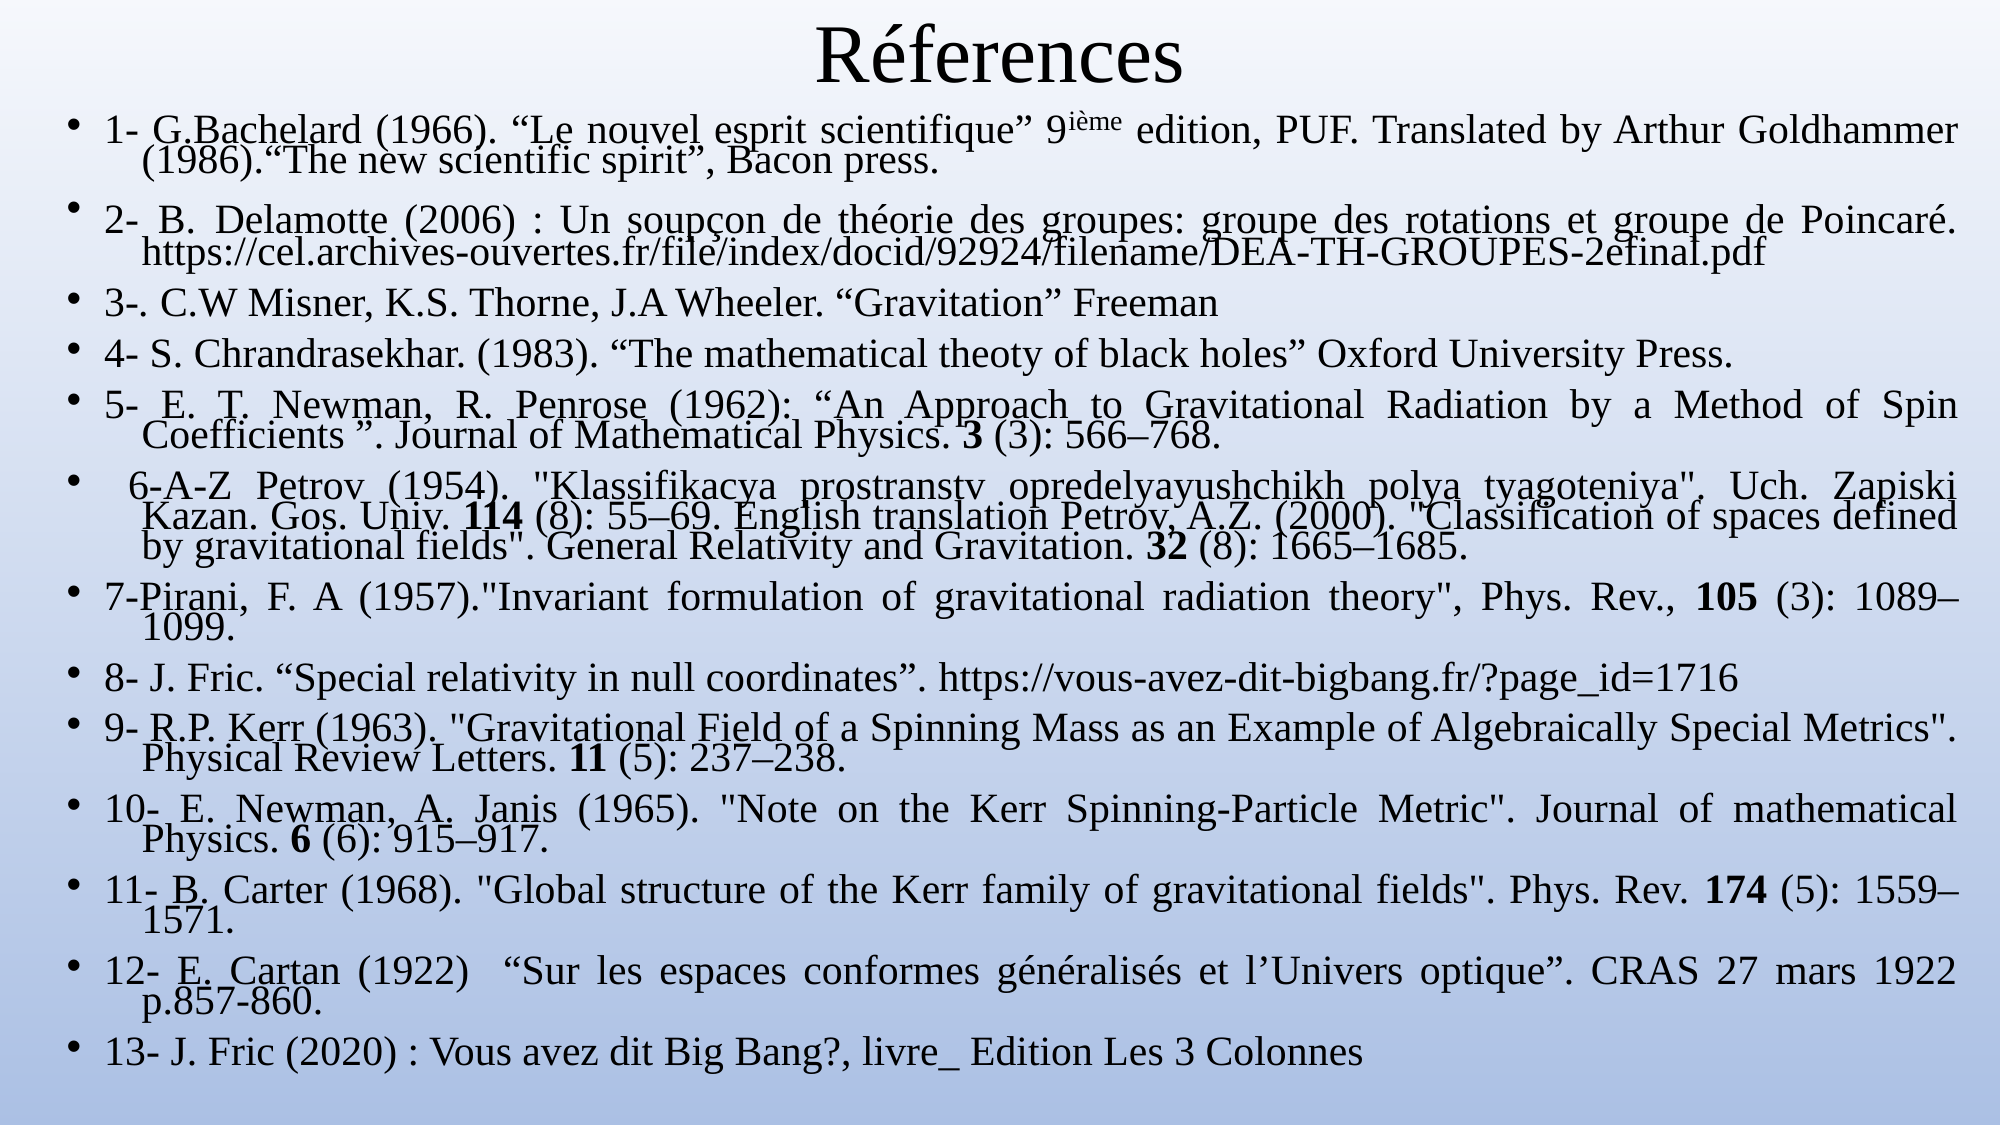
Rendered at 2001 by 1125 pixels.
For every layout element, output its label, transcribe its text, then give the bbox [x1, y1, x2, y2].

title Réferences [137, 0, 1863, 111]
list 1- G.Bachelard (1966). “Le nouvel esprit scientifique” 9ième edition, PUF. Translated by Arthur Goldhammer (1986).“The new scientific spirit”, Bacon press. 2- B. Delamotte (2006) : Un soupçon de théorie des groupes: groupe des rotations et groupe de Poincaré. https://cel.archives-ouvertes.fr/file/index/docid/92924/filename/DEA-TH-GROUPES-2efinal.pdf 3-. C.W Misner, K.S. Thorne, J.A Wheeler. “Gravitation” Freeman 4- S. Chrandrasekhar. (1983). “The mathematical theoty of black holes” Oxford University Press. 5- E. T. Newman, R. Penrose (1962): “An Approach to Gravitational Radiation by a Method of Spin Coefficients ”. Journal of Mathematical Physics. 3 (3): 566–768. 6-A-Z Petrov (1954). "Klassifikacya prostranstv opredelyayushchikh polya tyagoteniya". Uch. Zapiski Kazan. Gos. Univ. 114 (8): 55–69. English translation Petrov, A.Z. (2000). "Classification of spaces defined by gravitational fields". General Relativity and Gravitation. 32 (8): 1665–1685. 7-Pirani, F. A (1957)."Invariant formulation of gravitational radiation theory", Phys. Rev., 105 (3): 1089–1099. 8- J. Fric. “Special relativity in null coordinates”. https://vous-avez-dit-bigbang.fr/?page_id=1716 9- R.P. Kerr (1963). "Gravitational Field of a Spinning Mass as an Example of Algebraically Special Metrics". Physical Review Letters. 11 (5): 237–238. 10- E. Newman, A. Janis (1965). "Note on the Kerr Spinning-Particle Metric". Journal of mathematical Physics. 6 (6): 915–917. 11- B. Carter (1968). "Global structure of the Kerr family of gravitational fields". Phys. Rev. 174 (5): 1559–1571. 12- E. Cartan (1922) “Sur les espaces conformes généralisés et l’Univers optique”. CRAS 27 mars 1922 p.857-860. 13- J. Fric (2020) : Vous avez dit Big Bang?, livre_ Edition Les 3 Colonnes [51, 111, 1975, 1125]
